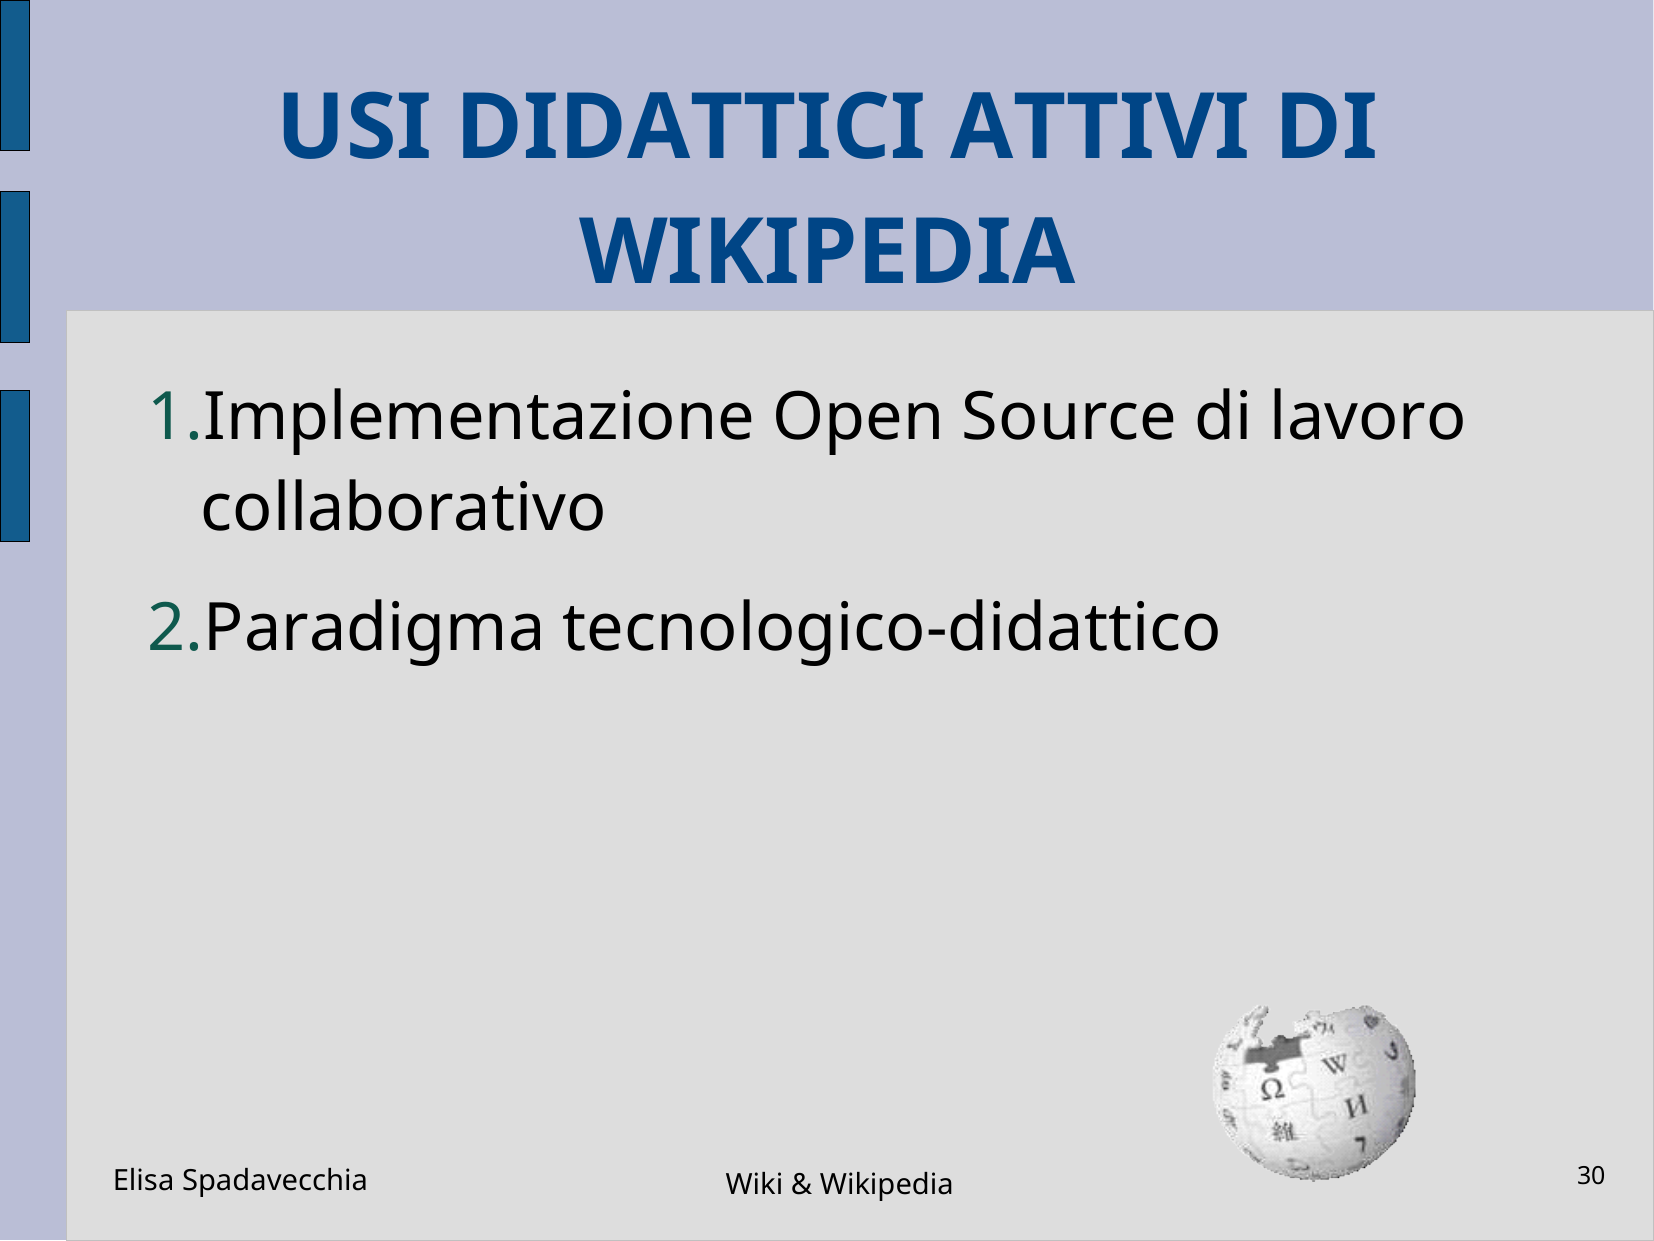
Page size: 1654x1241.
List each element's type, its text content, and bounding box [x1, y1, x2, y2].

list Implementazione Open Source di lavoro collaborativo Paradigma tecnologico-didattico [129, 368, 1618, 1171]
title USI DIDATTICI ATTIVI DI WIKIPEDIA [35, 45, 1621, 327]
text_box <numero> [1529, 1151, 1654, 1194]
text_box Elisa Spadavecchia [97, 1153, 632, 1237]
picture [1210, 984, 1418, 1182]
text_box Wiki & Wikipedia [533, 1157, 1146, 1241]
